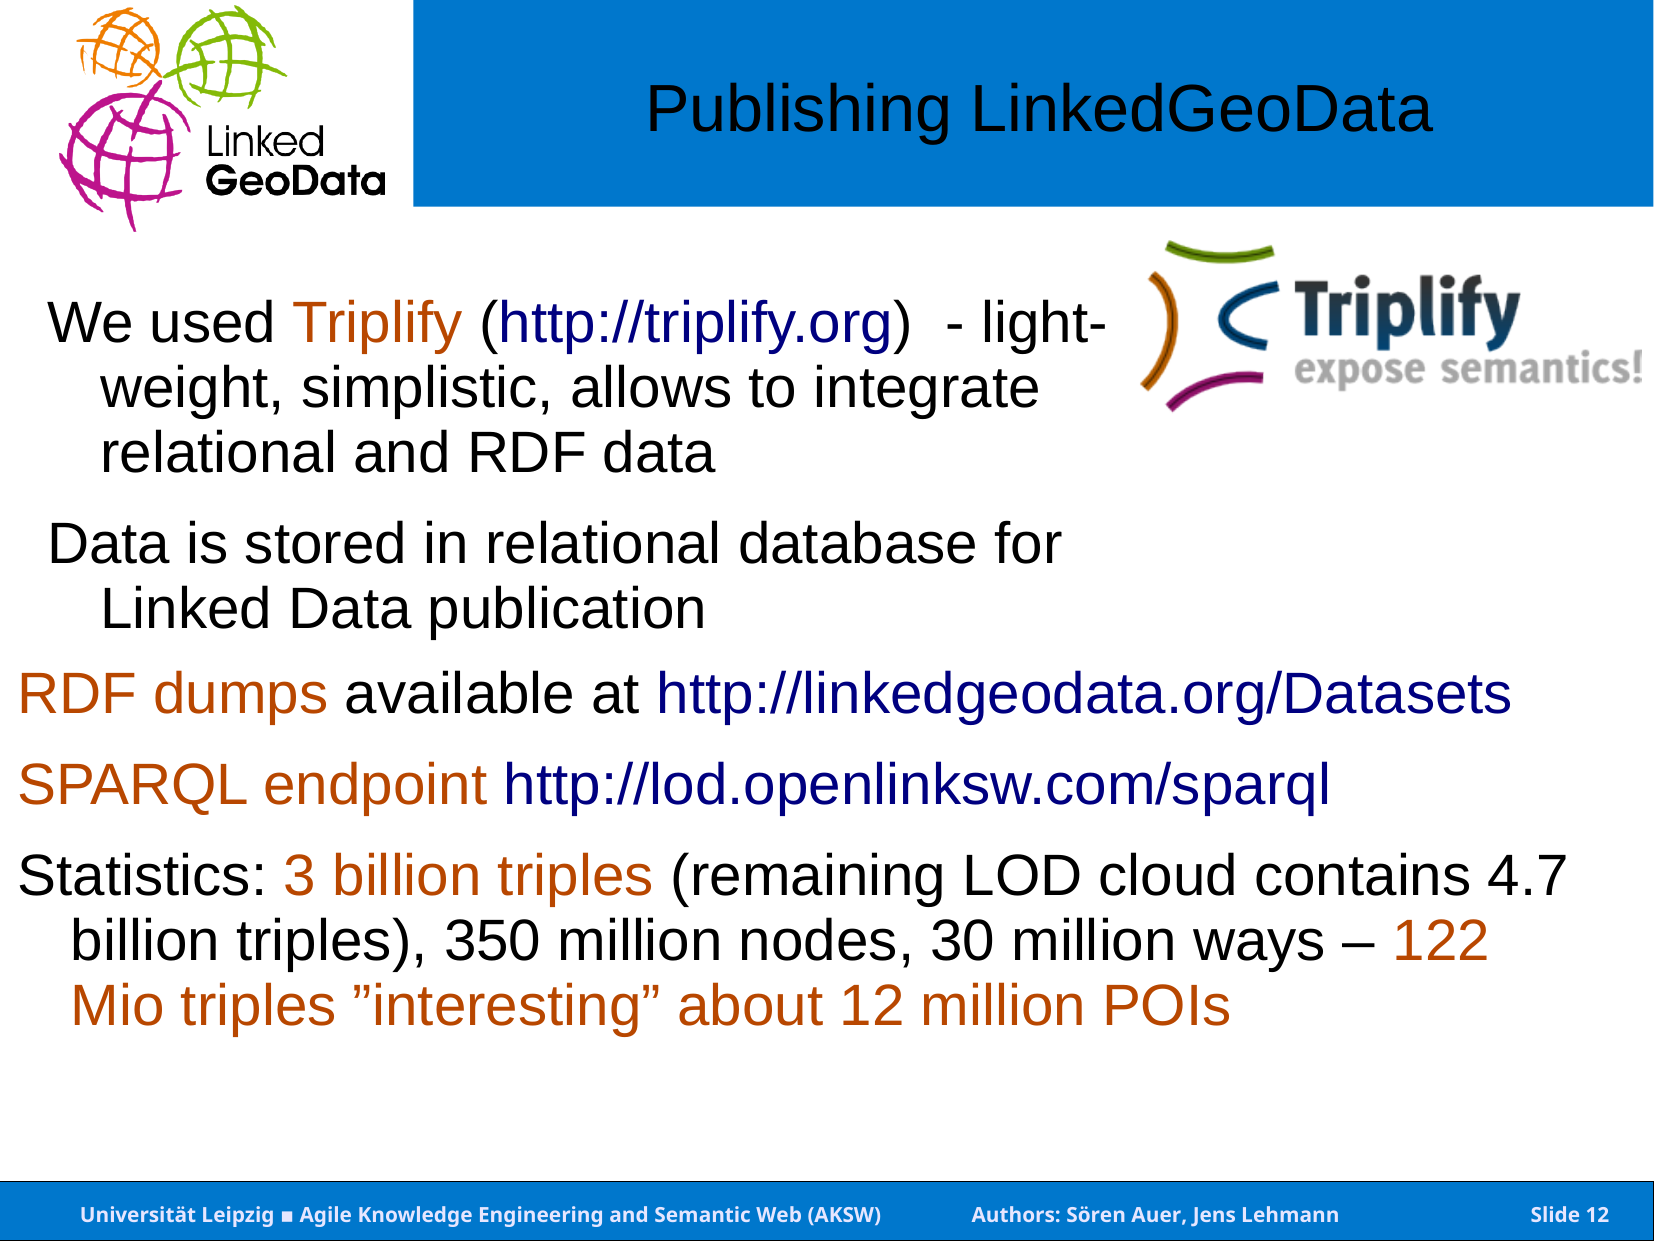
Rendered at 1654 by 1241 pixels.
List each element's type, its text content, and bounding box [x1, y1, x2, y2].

list We used Triplify (http://triplify.org) - light-weight, simplistic, allows to integrate relational and RDF data Data is stored in relational database for Linked Data publication [29, 290, 1241, 660]
picture [1139, 240, 1642, 414]
picture [59, 5, 385, 232]
list RDF dumps available at http://linkedgeodata.org/Datasets SPARQL endpoint http://lod.openlinksw.com/sparql Statistics: 3 billion triples (remaining LOD cloud contains 4.7 billion triples), 350 million nodes, 30 million ways – 122 Mio triples ”interesting” about 12 million POIs [0, 660, 1595, 1241]
title Publishing LinkedGeoData [442, 38, 1636, 178]
